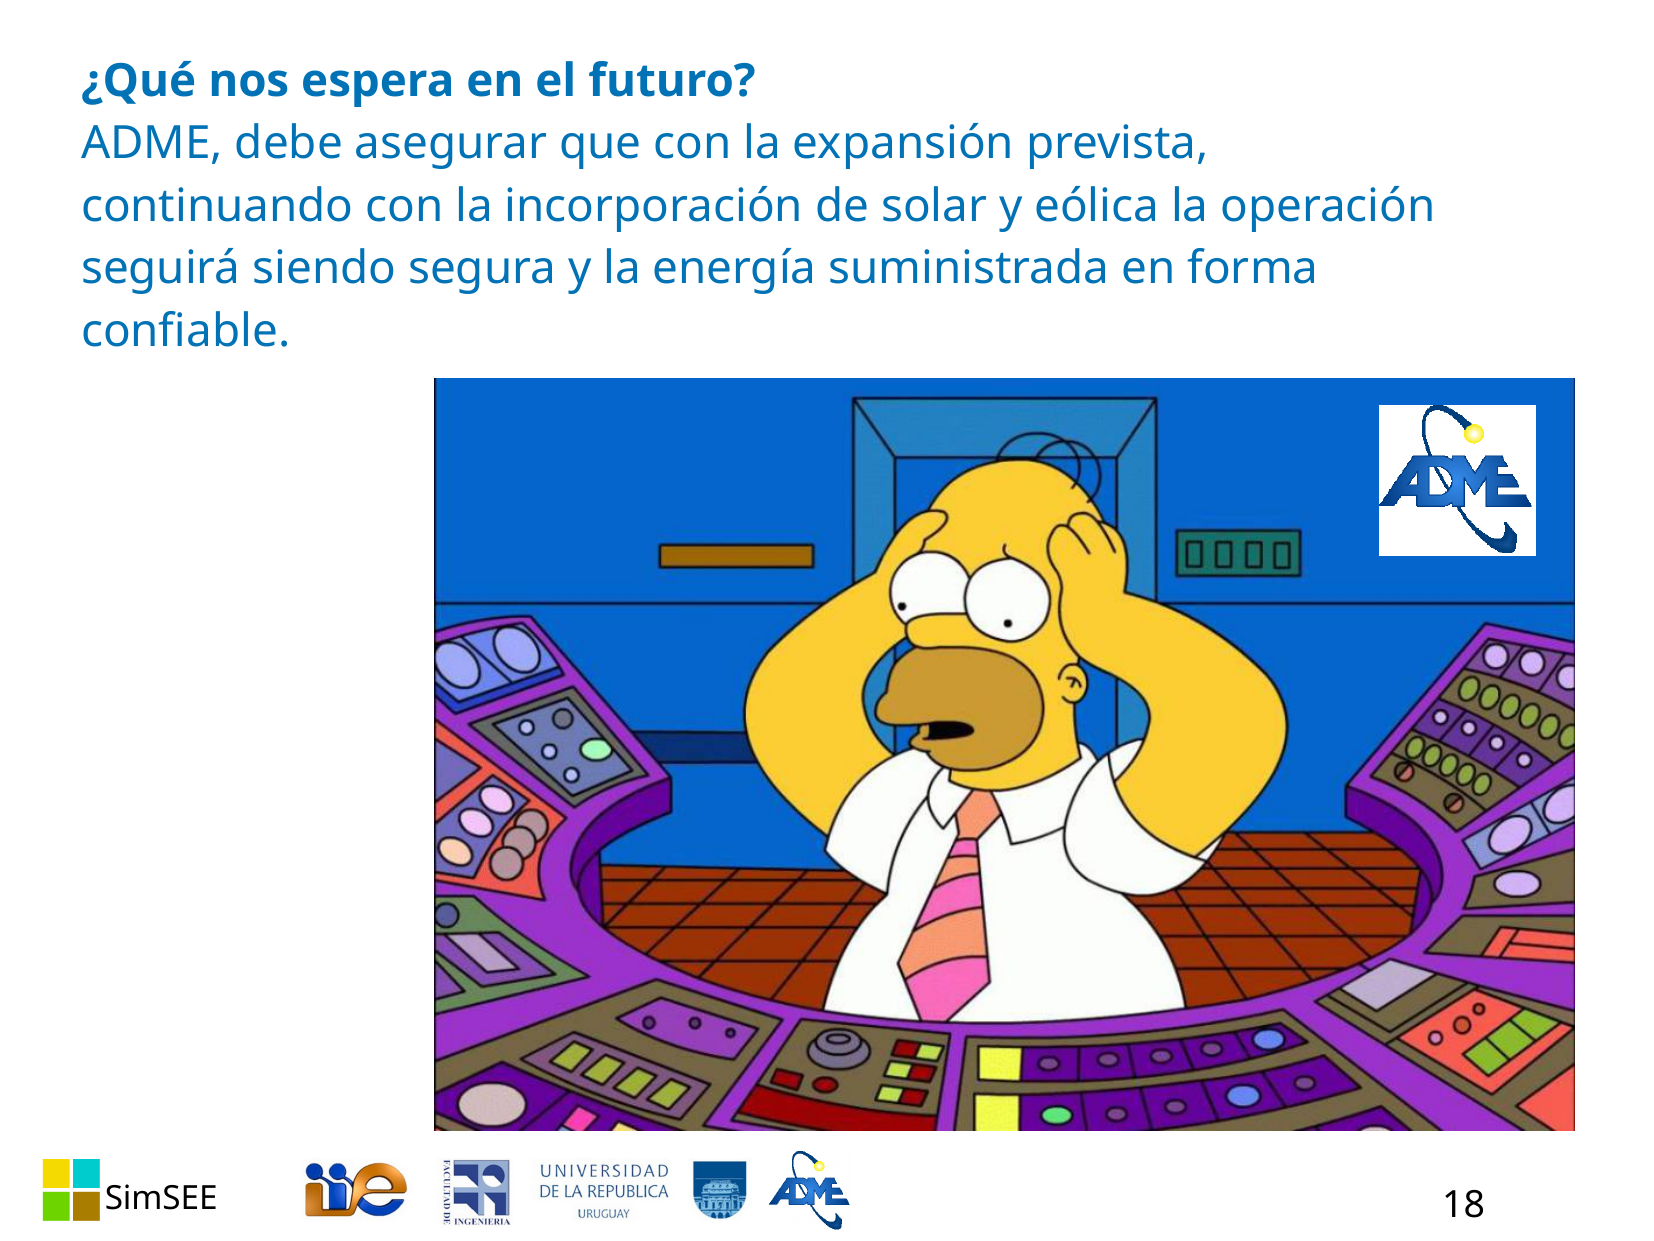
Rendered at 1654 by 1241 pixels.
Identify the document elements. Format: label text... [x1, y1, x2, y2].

picture [41, 1157, 102, 1223]
picture [434, 378, 1575, 1131]
picture [295, 1154, 752, 1230]
picture [769, 1151, 852, 1231]
title ¿Qué nos espera en el futuro? ADME, debe asegurar que con la expansión prevista, continuando con la incorporación de solar y eólica la operación seguirá siendo segura y la energía suministrada en forma confiable. [74, 47, 1486, 331]
